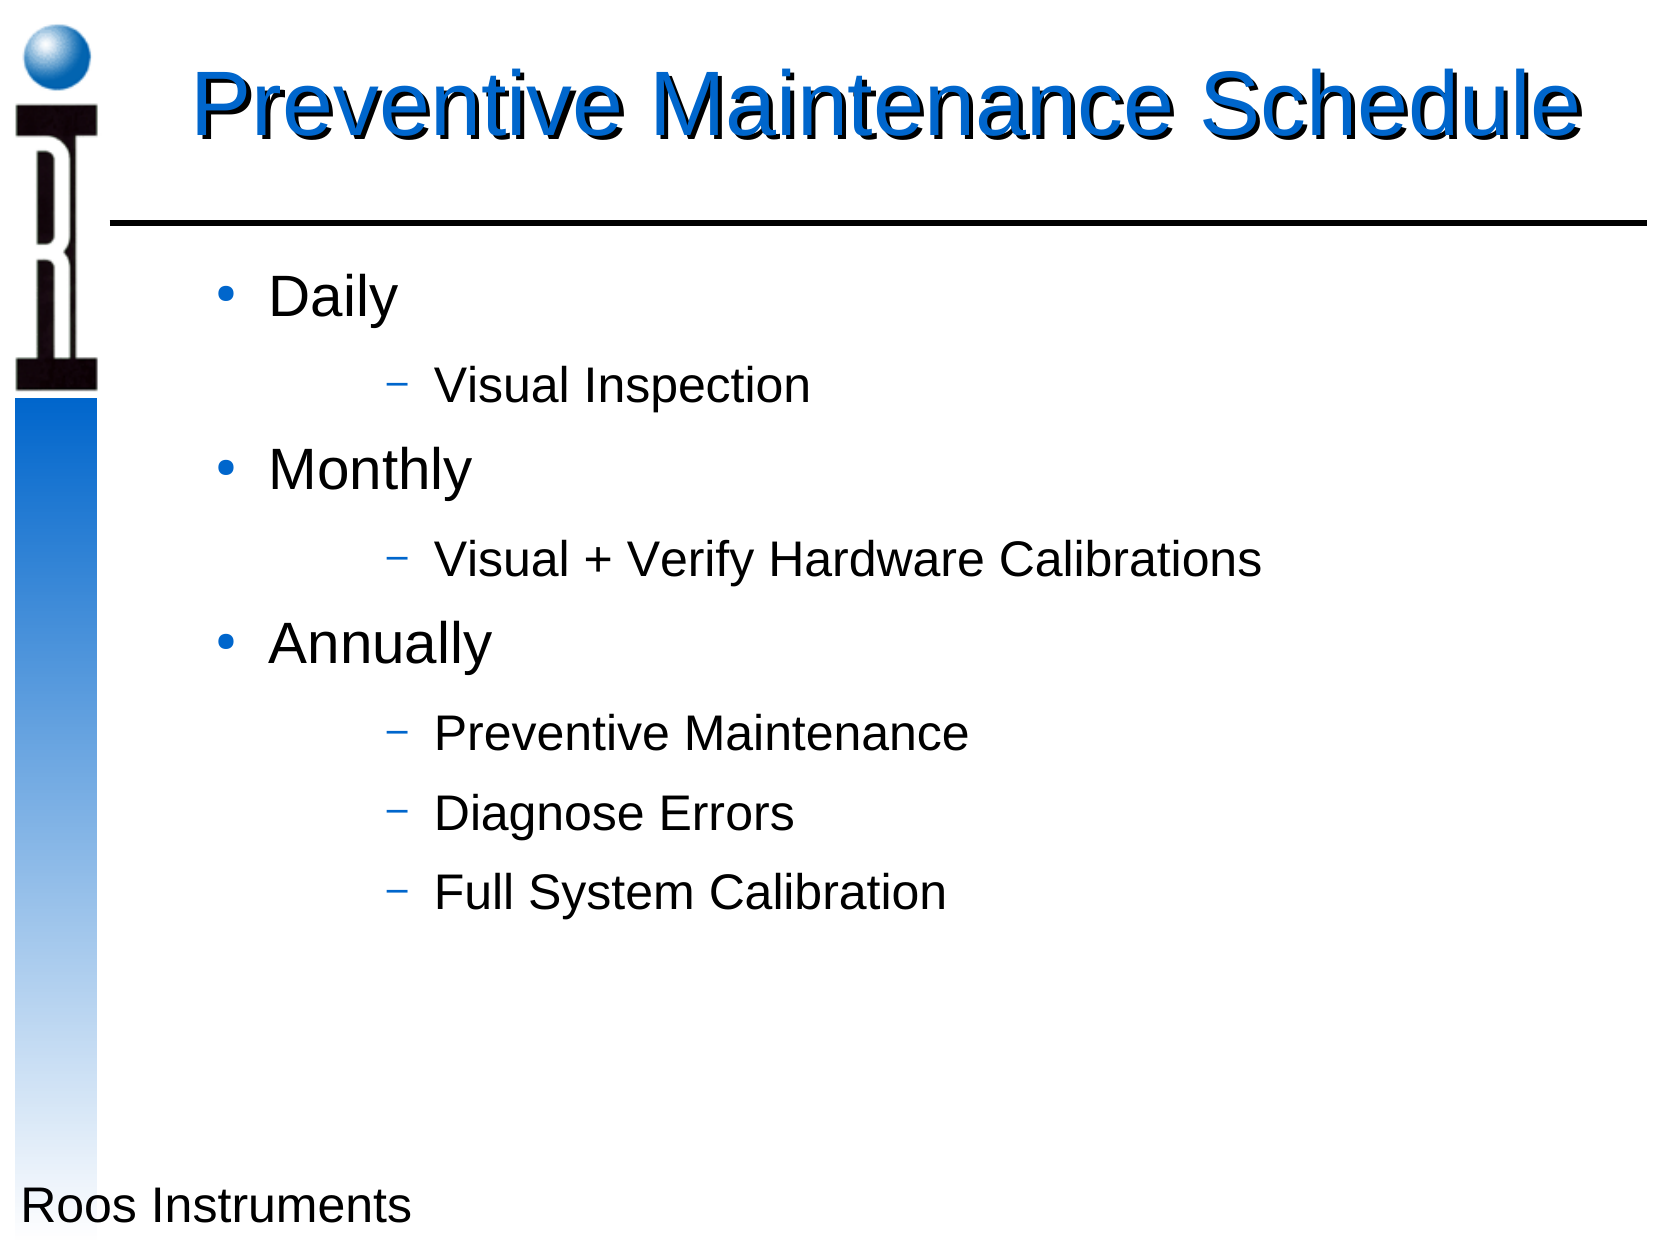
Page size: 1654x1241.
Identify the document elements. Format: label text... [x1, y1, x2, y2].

picture [11, 20, 103, 398]
list Daily Visual Inspection Monthly Visual + Verify Hardware Calibrations Annually Preventive Maintenance Diagnose Errors Full System Calibration [197, 263, 1529, 1005]
title Preventive Maintenance Schedule [121, 0, 1654, 208]
